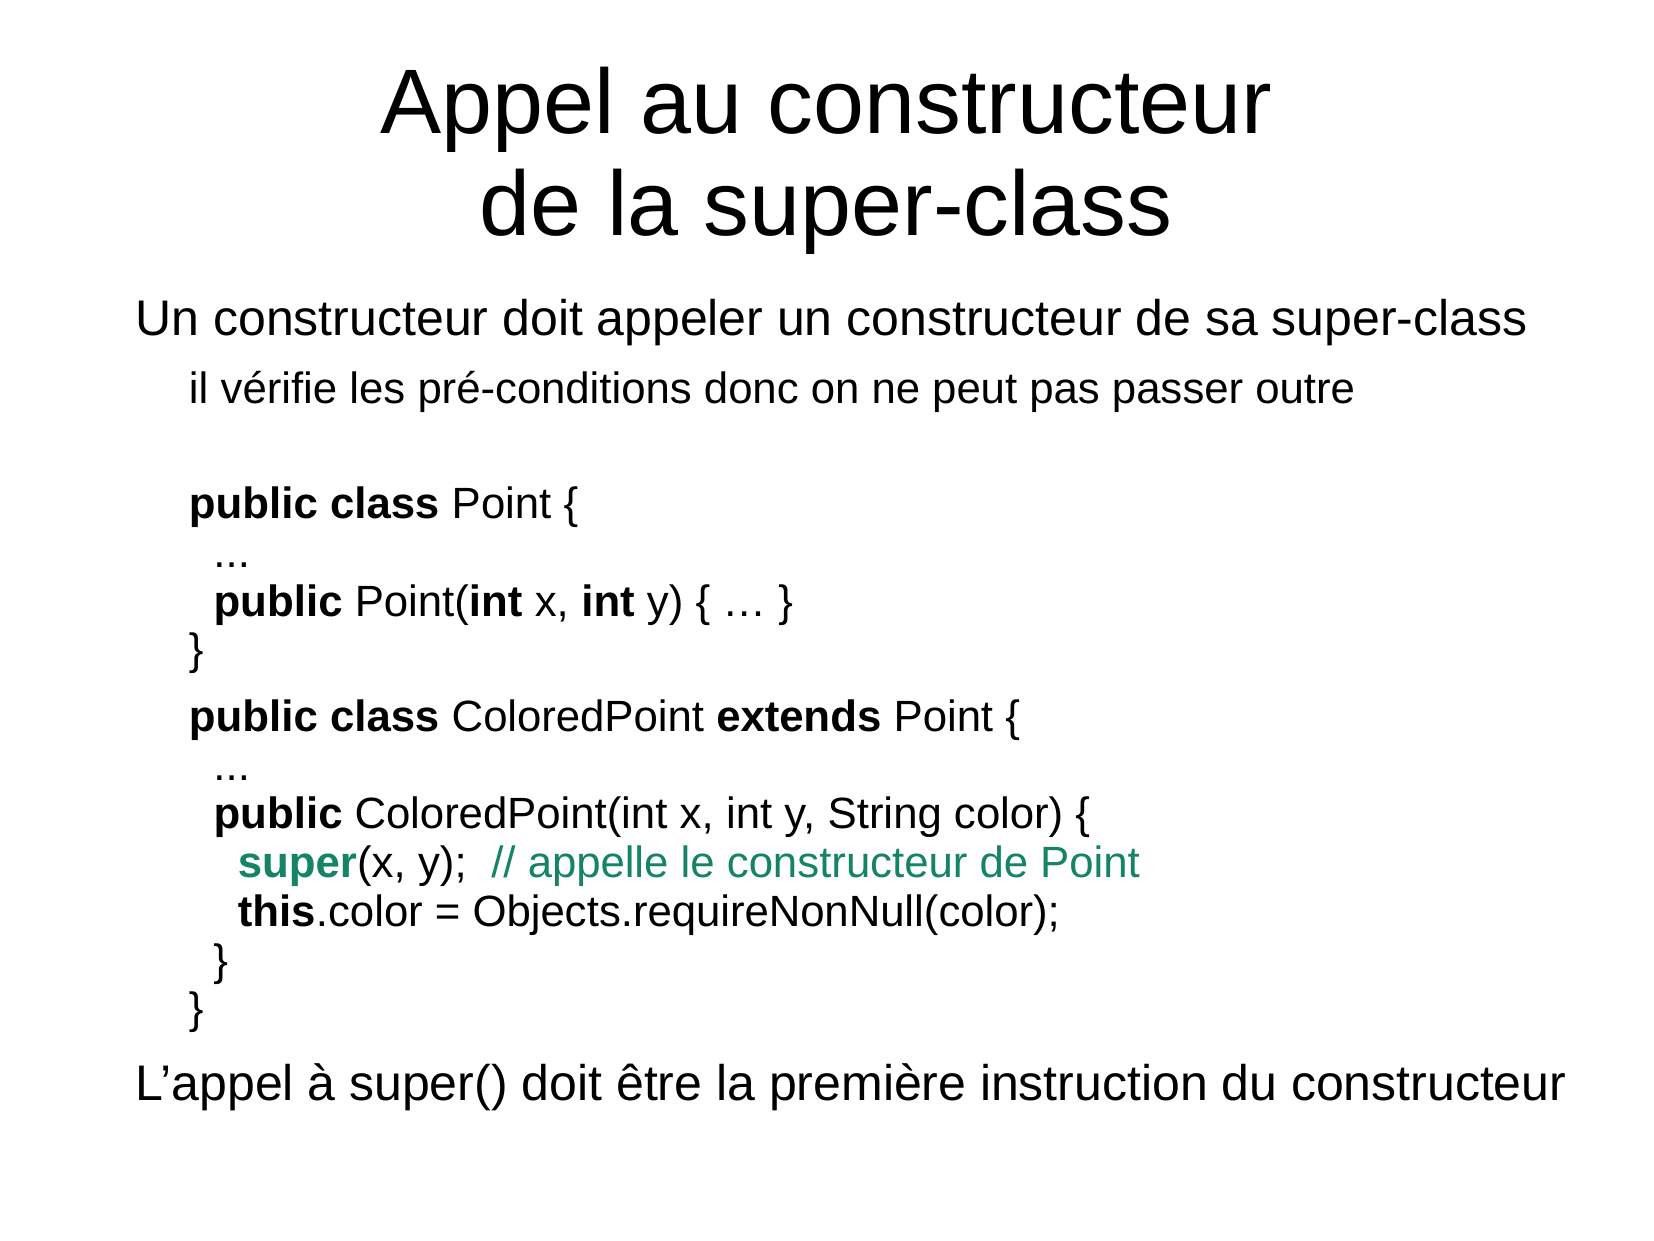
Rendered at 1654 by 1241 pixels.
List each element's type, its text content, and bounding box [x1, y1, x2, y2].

list Un constructeur doit appeler un constructeur de sa super-class il vérifie les pré-conditions donc on ne peut pas passer outre public class Point { ... public Point(int x, int y) { … } } public class ColoredPoint extends Point { ... public ColoredPoint(int x, int y, String color) { super(x, y); // appelle le constructeur de Point this.color = Objects.requireNonNull(color); } } L’appel à super() doit être la première instruction du constructeur [82, 290, 1571, 1141]
title Appel au constructeur de la super-class [82, 49, 1571, 257]
